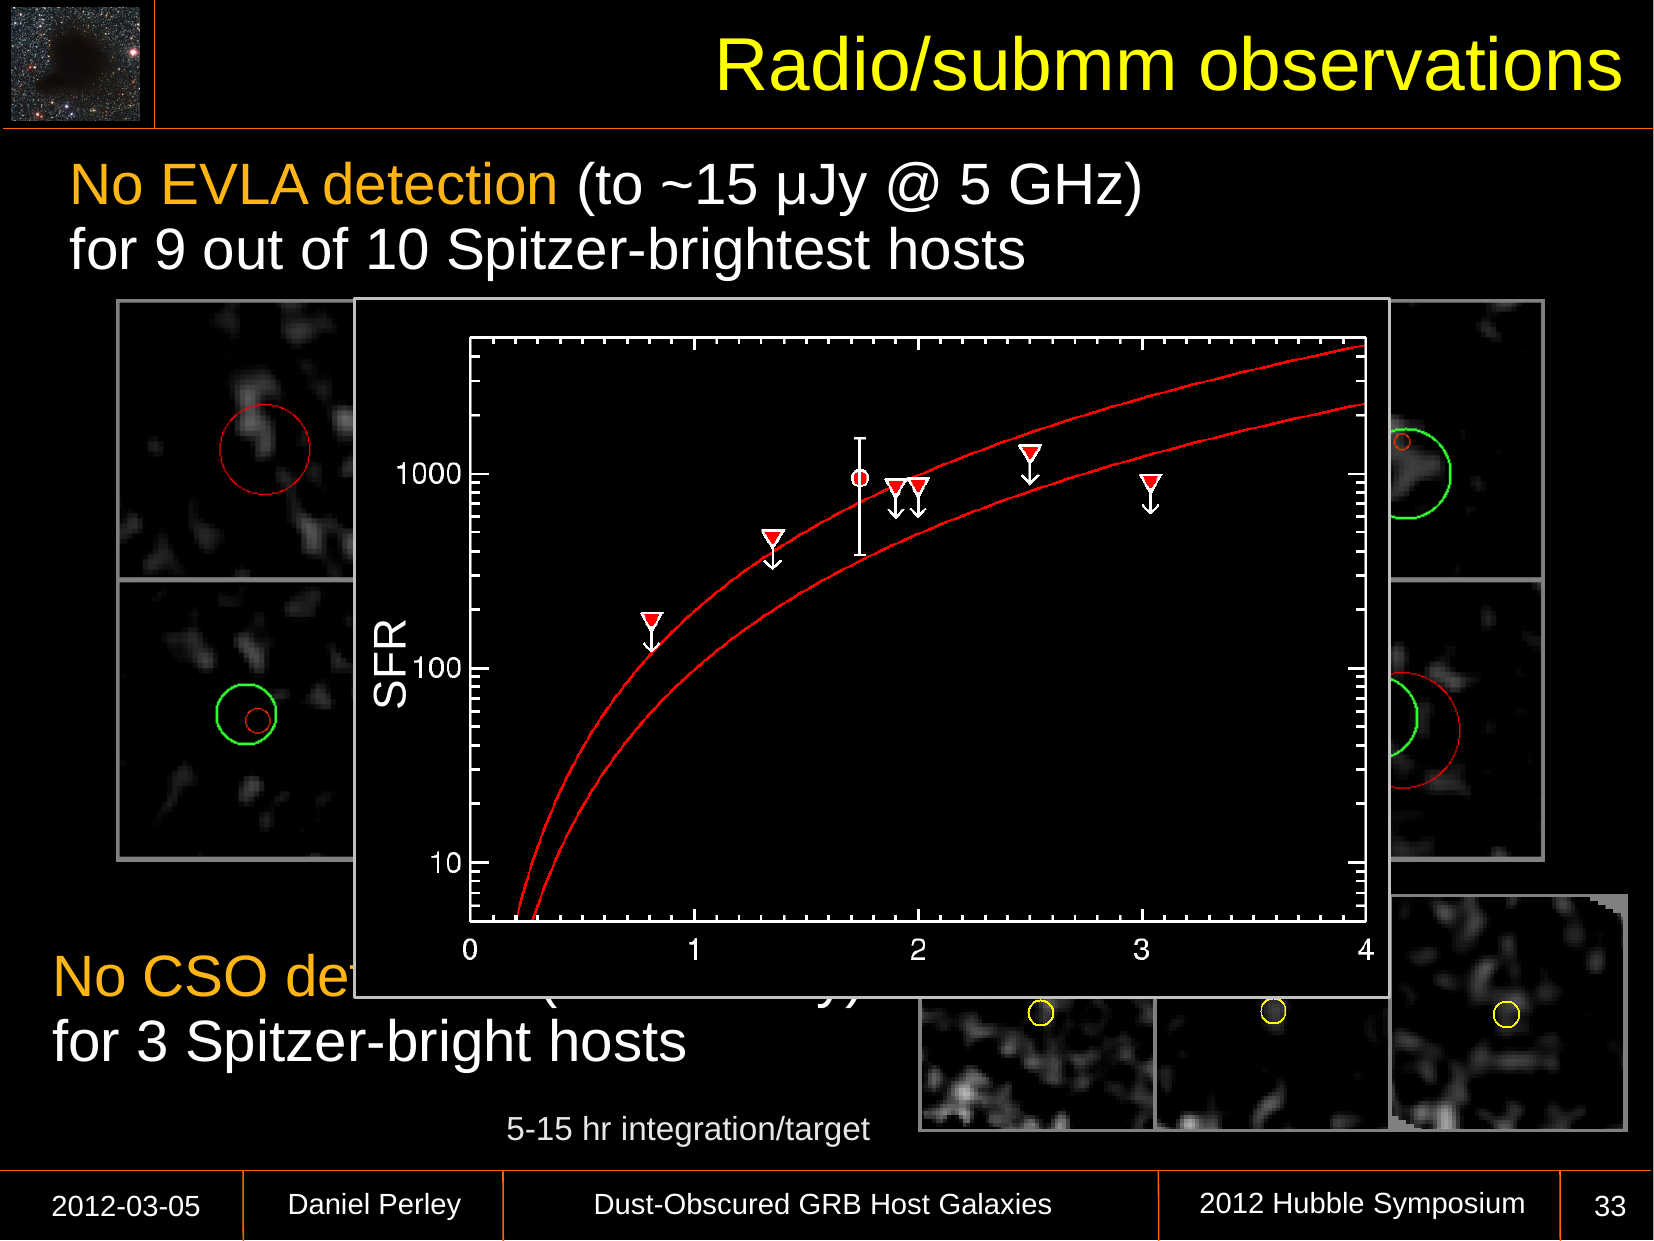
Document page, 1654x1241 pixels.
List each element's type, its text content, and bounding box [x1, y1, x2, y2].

text_box SFR [356, 476, 423, 852]
text_box No EVLA detection (to ~15 μJy @ 5 GHz) for 9 out of 10 Spitzer-brightest hosts [55, 144, 1631, 289]
title Radio/submm observations [594, 21, 1624, 108]
picture [11, 7, 140, 121]
text_box 5-15 hr integration/target [491, 1103, 895, 1156]
picture [116, 299, 353, 862]
picture [918, 894, 1628, 1132]
text_box No CSO detection (to ~10 mJy) for 3 Spitzer-bright hosts [37, 936, 901, 1082]
picture [1391, 299, 1545, 862]
picture [356, 300, 1388, 997]
